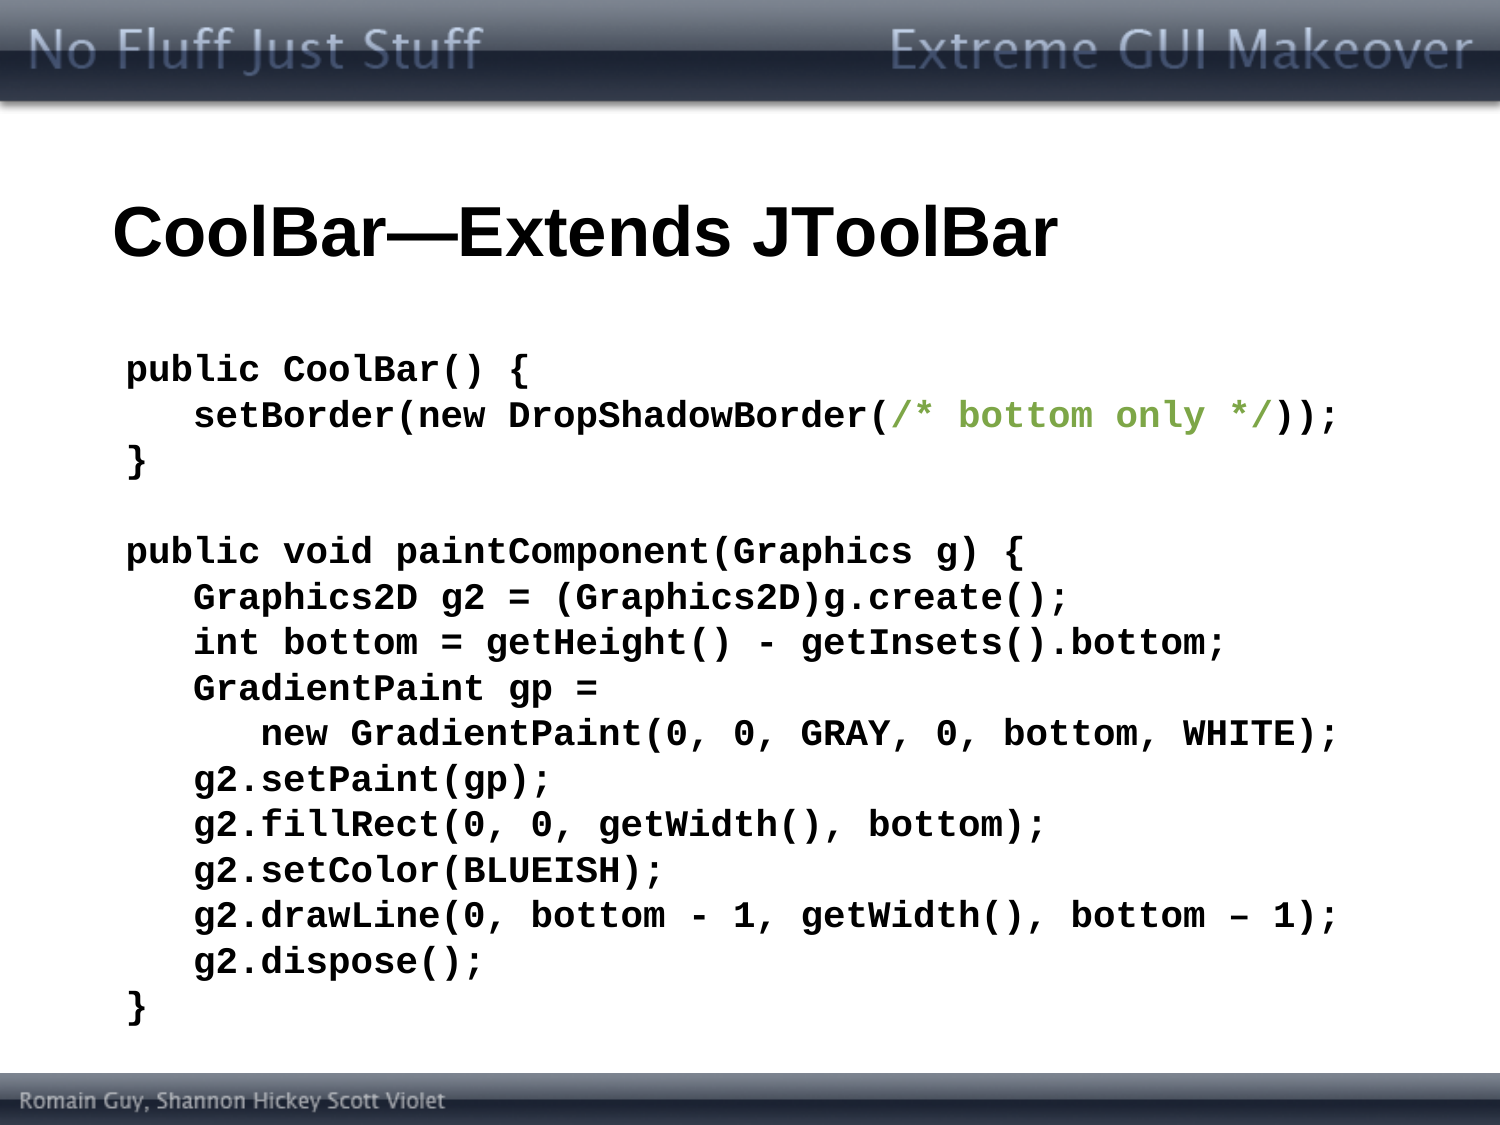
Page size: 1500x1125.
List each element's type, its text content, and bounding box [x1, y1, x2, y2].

picture [0, 1073, 1500, 1125]
text_box public CoolBar() { setBorder(new DropShadowBorder(/* bottom only */)); } public void paintComponent(Graphics g) { Graphics2D g2 = (Graphics2D)g.create(); int bottom = getHeight() - getInsets().bottom; GradientPaint gp = new GradientPaint(0, 0, GRAY, 0, bottom, WHITE); g2.setPaint(gp); g2.fillRect(0, 0, getWidth(), bottom); g2.setColor(BLUEISH); g2.drawLine(0, bottom - 1, getWidth(), bottom – 1); g2.dispose(); } [125, 347, 1431, 1124]
picture [0, 0, 1500, 114]
title CoolBar—Extends JToolBar [112, 119, 1417, 271]
